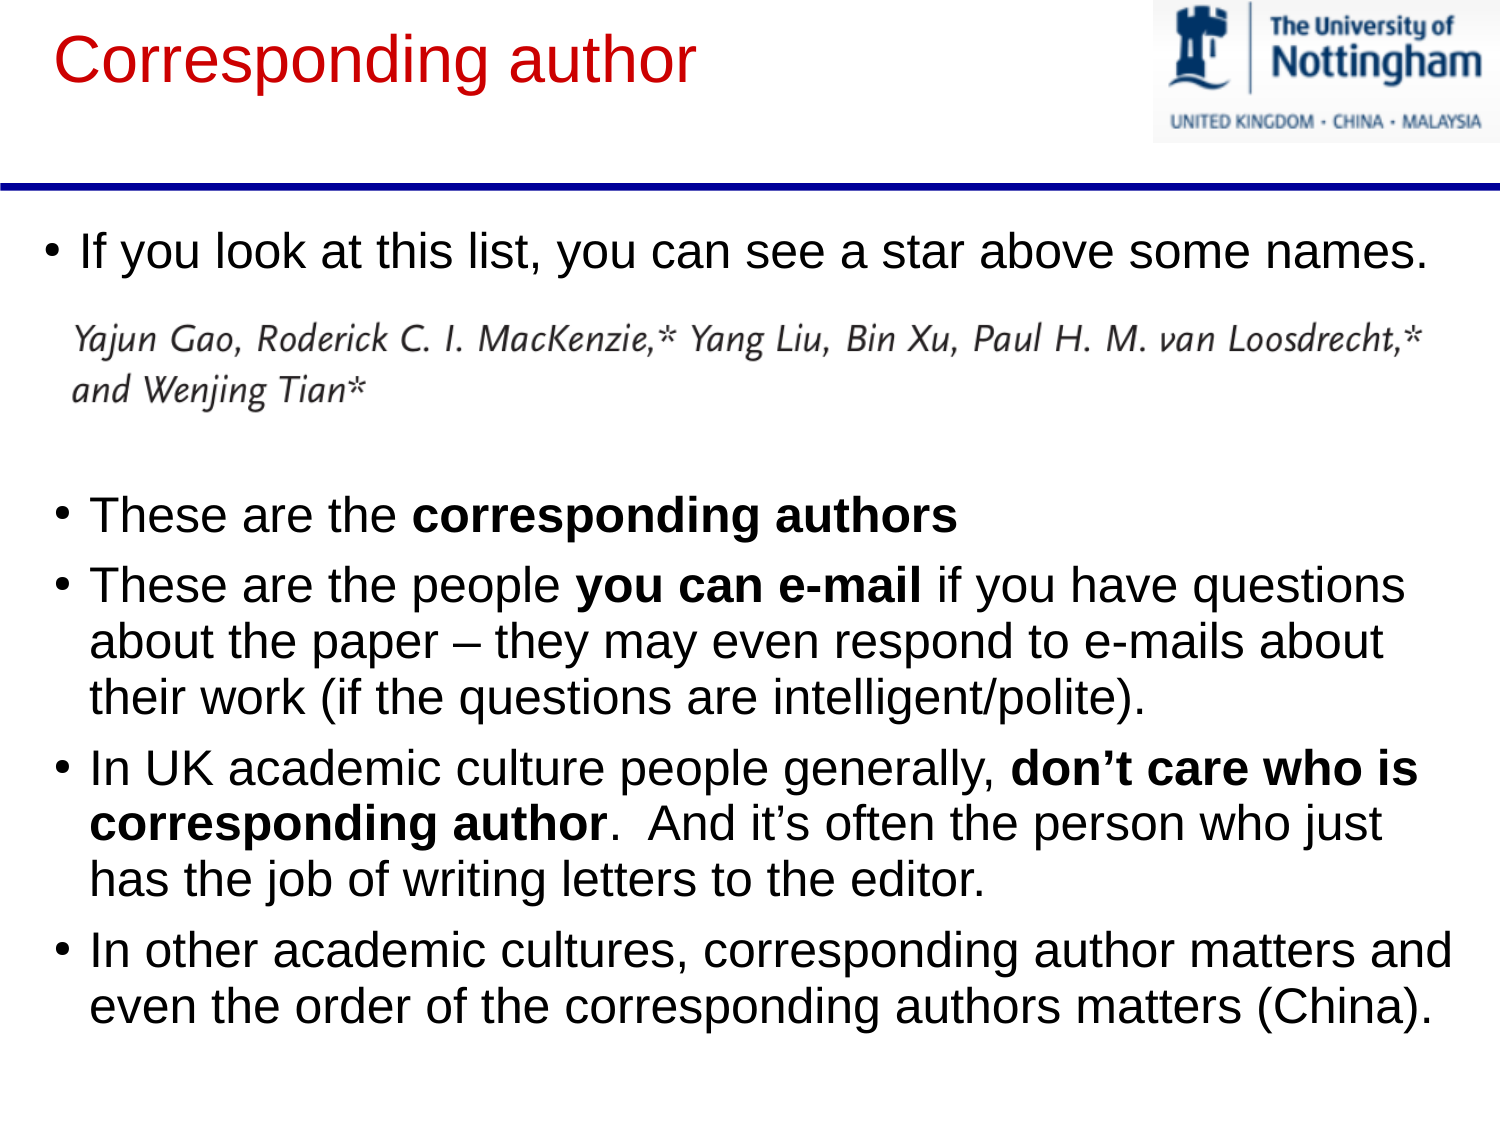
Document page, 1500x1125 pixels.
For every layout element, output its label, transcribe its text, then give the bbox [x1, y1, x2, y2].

text_box If you look at this list, you can see a star above some names. [28, 215, 1476, 400]
text_box These are the corresponding authors These are the people you can e-mail if you have questions about the paper – they may even respond to e-mails about their work (if the questions are intelligent/polite). In UK academic culture people generally, don’t care who is corresponding author. And it’s often the person who just has the job of writing letters to the editor. In other academic cultures, corresponding author matters and even the order of the corresponding authors matters (China). [39, 479, 1487, 1042]
picture [1153, 0, 1500, 143]
text_box Corresponding author [38, 14, 1089, 198]
picture [43, 400, 1454, 434]
